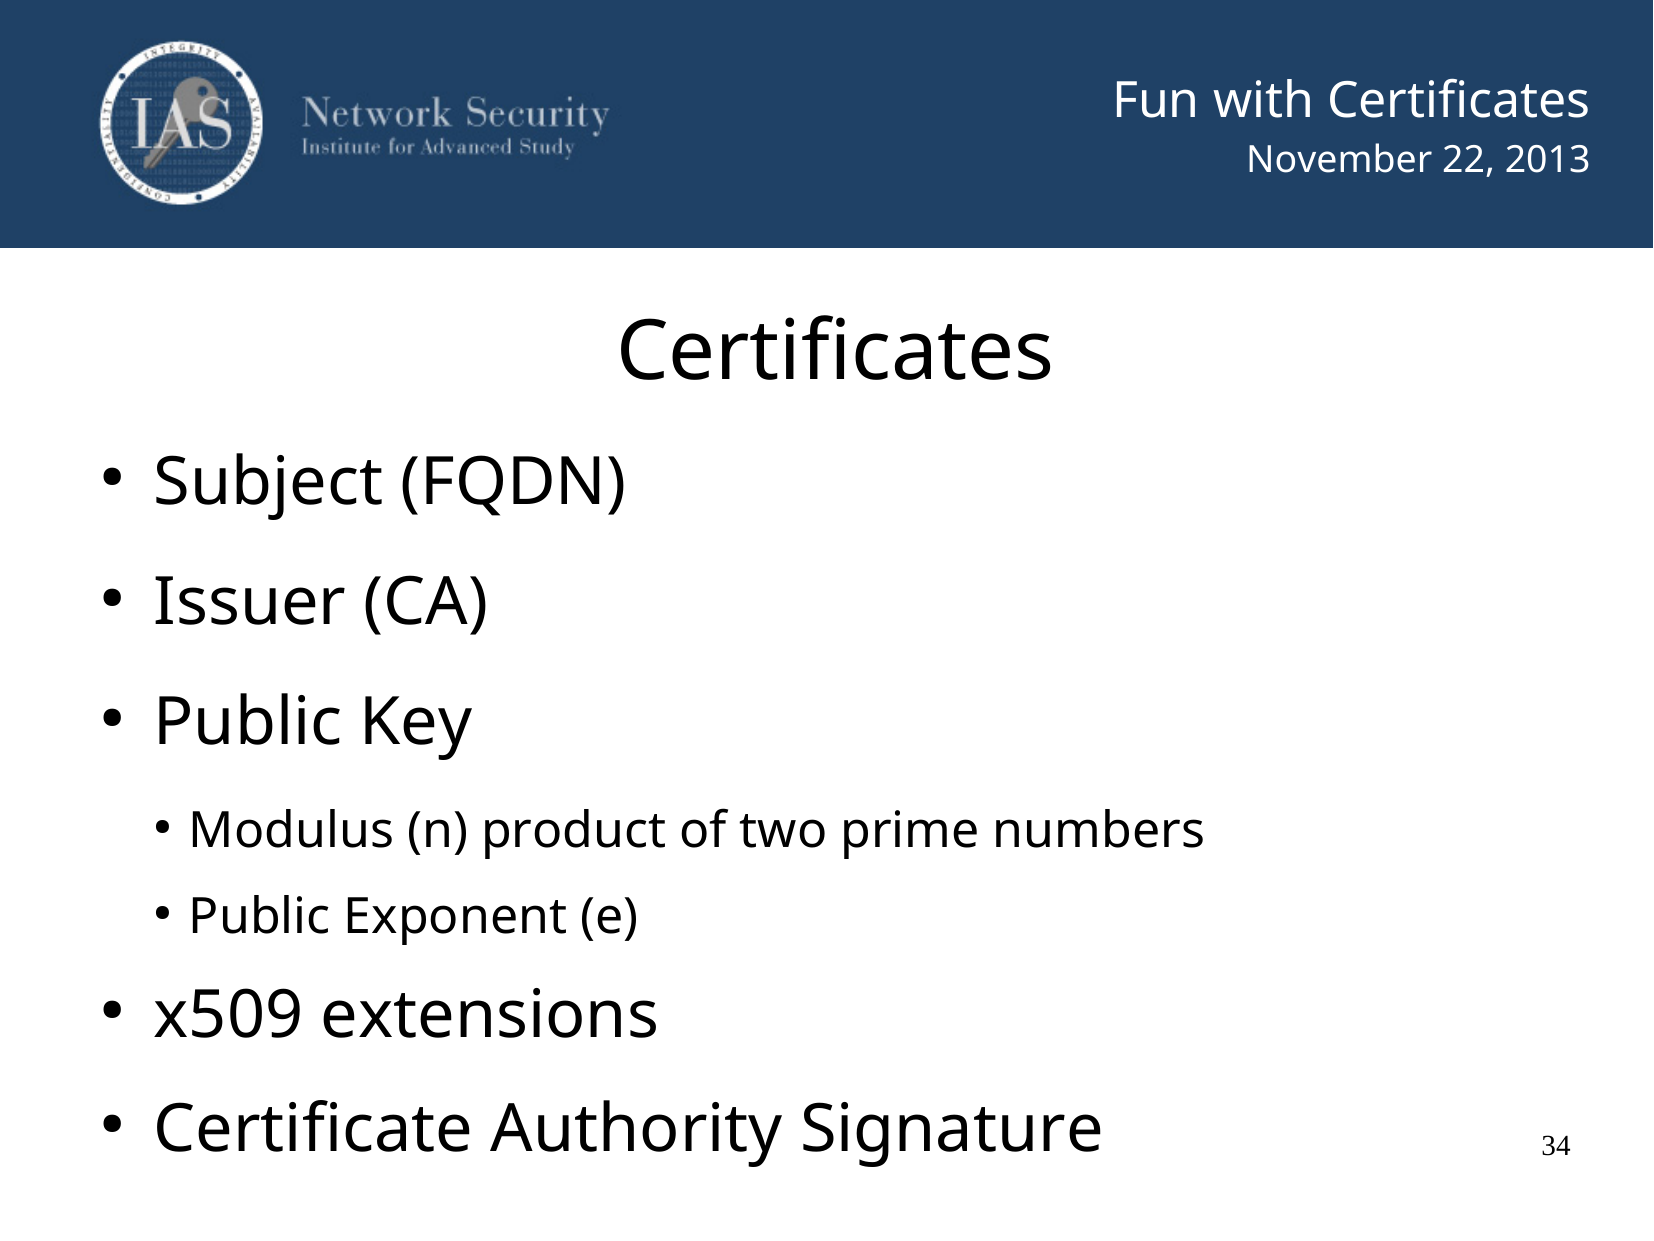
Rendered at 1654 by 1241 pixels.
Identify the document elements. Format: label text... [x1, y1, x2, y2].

list Certificates Subject (FQDN) Issuer (CA) Public Key Modulus (n) product of two prime numbers Public Exponent (e) x509 extensions Certificate Authority Signature [82, 290, 1571, 1162]
picture [0, 0, 1653, 248]
